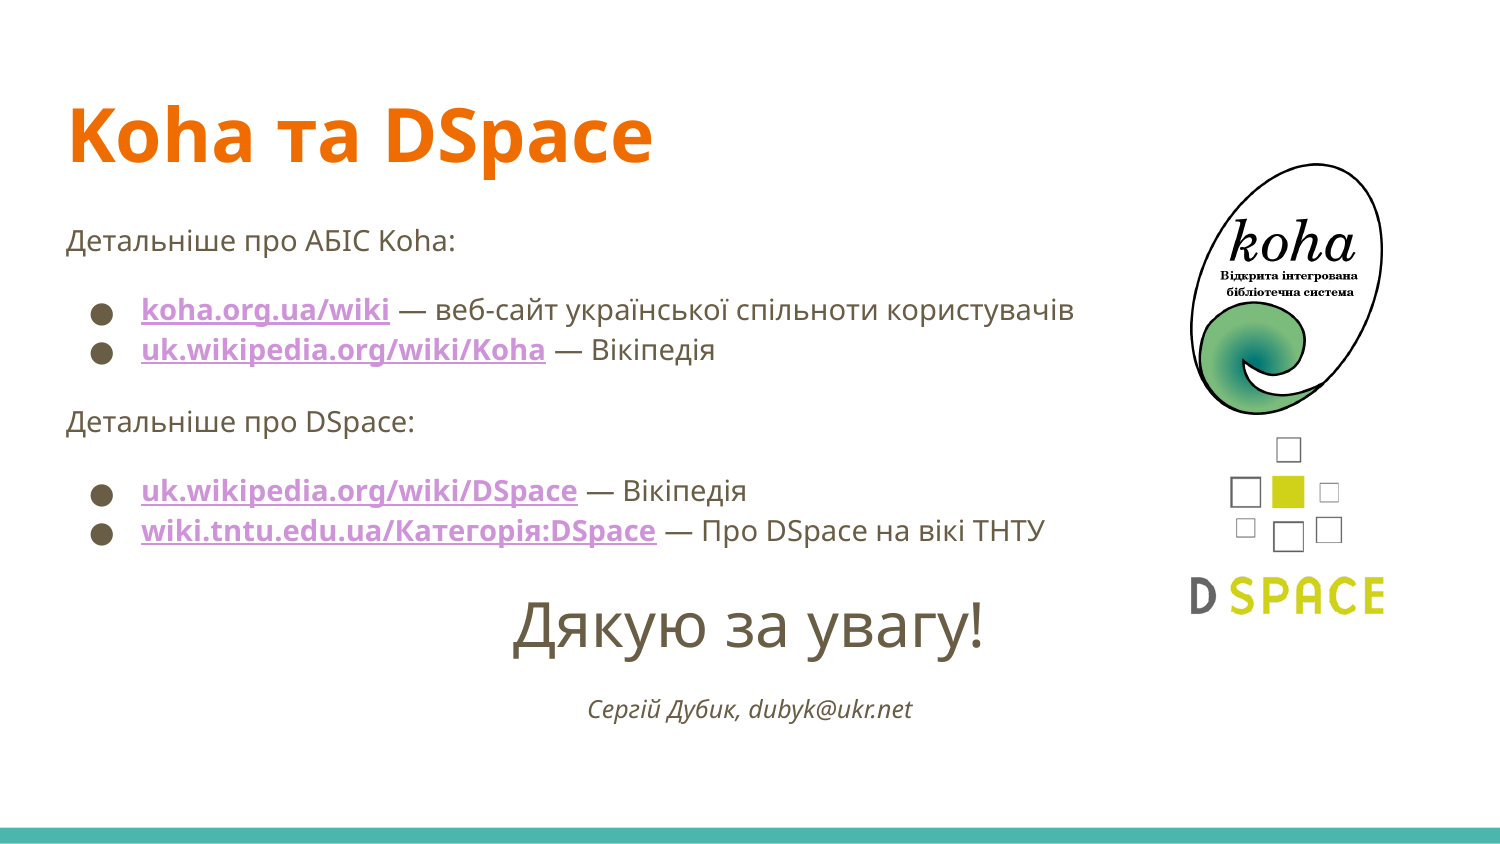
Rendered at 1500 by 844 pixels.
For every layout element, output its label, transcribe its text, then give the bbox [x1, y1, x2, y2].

list Детальніше про АБІС Koha: koha.org.ua/wiki — веб-сайт української спільноти користувачів uk.wikipedia.org/wiki/Koha — Вікіпедія Детальніше про DSpace: uk.wikipedia.org/wiki/DSpace — Вікіпедія wiki.tntu.edu.ua/Категорія:DSpace — Про DSpace на вікі ТНТУ Дякую за увагу! Сергій Дубик, dubyk@ukr.net [51, 207, 1449, 750]
picture [1190, 163, 1383, 415]
title Koha та DSpace [51, 72, 1449, 189]
picture [1183, 430, 1390, 620]
